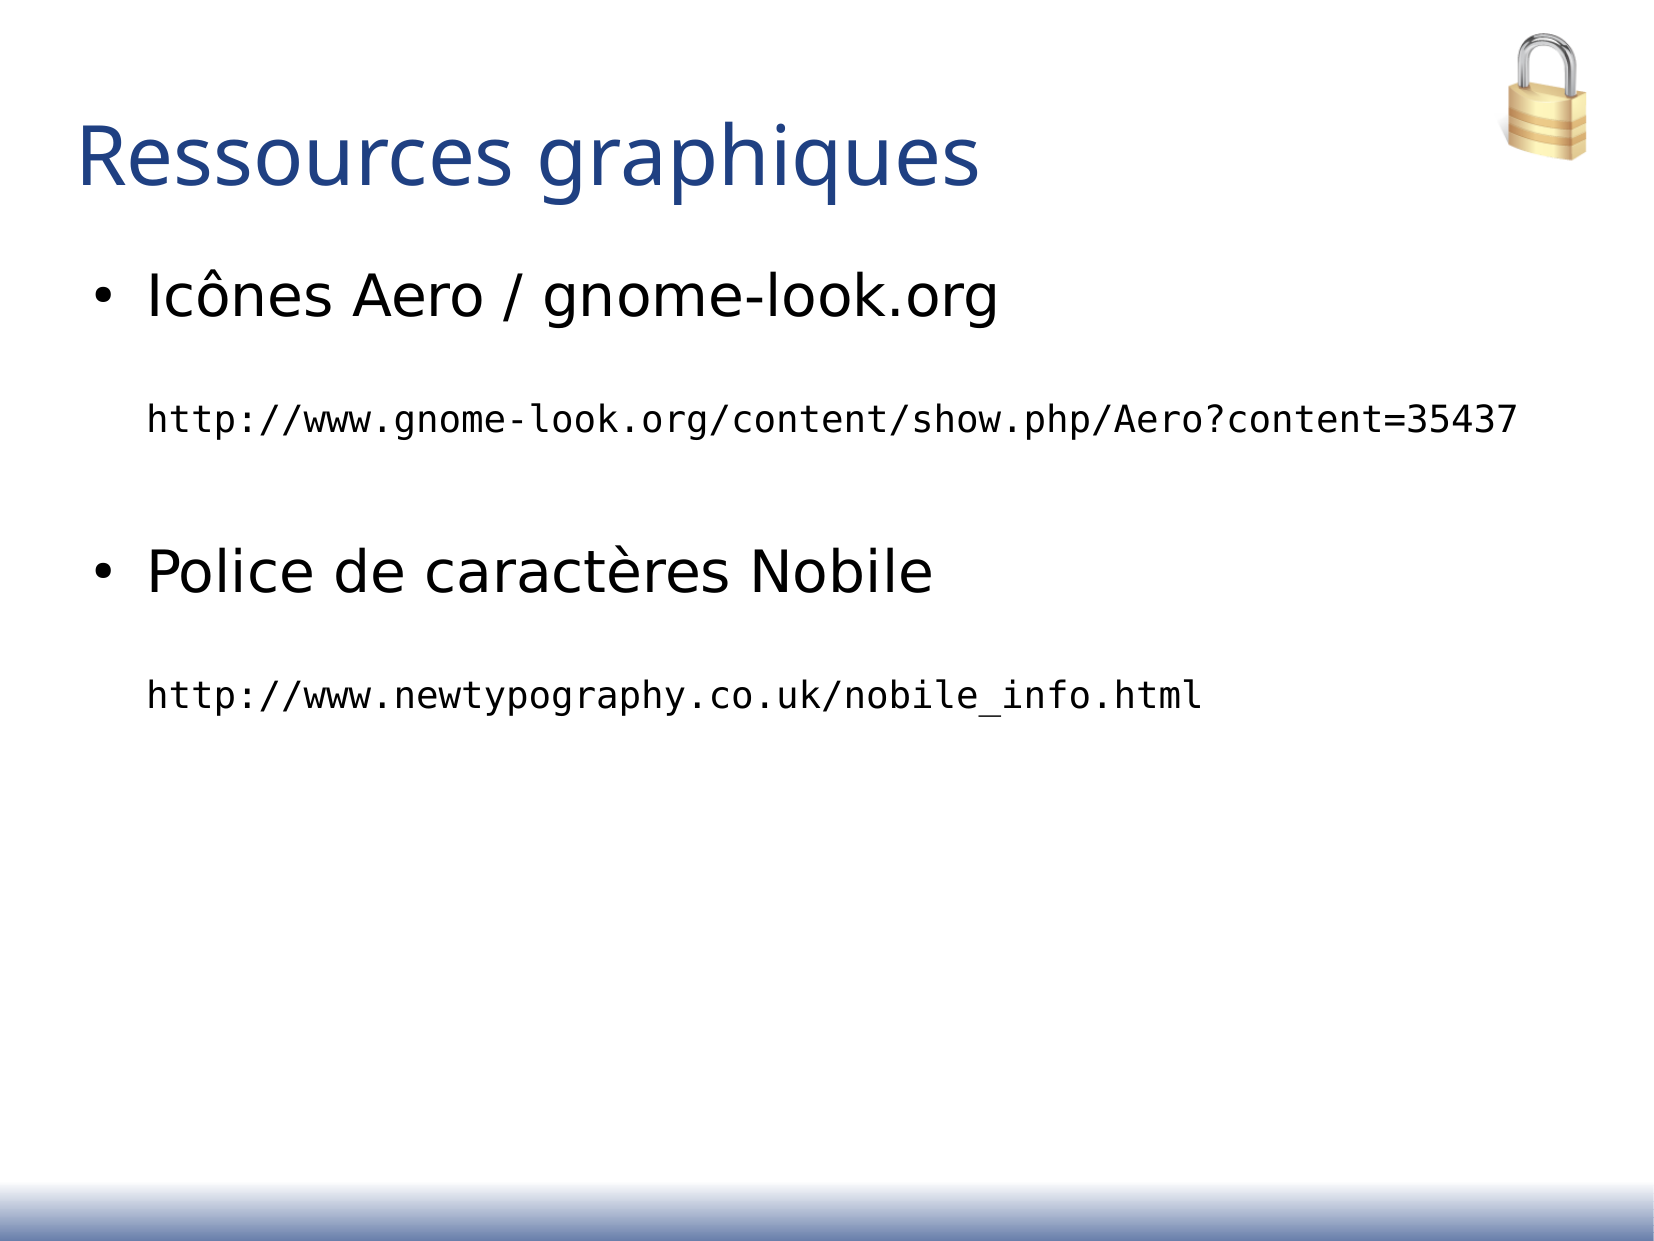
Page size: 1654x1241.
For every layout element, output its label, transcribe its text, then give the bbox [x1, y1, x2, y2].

list Icônes Aero / gnome-look.org http://www.gnome-look.org/content/show.php/Aero?content=35437 Police de caractères Nobile http://www.newtypography.co.uk/nobile_info.html [75, 262, 1575, 1121]
title Ressources graphiques [75, 44, 1577, 263]
picture [1476, 29, 1613, 166]
